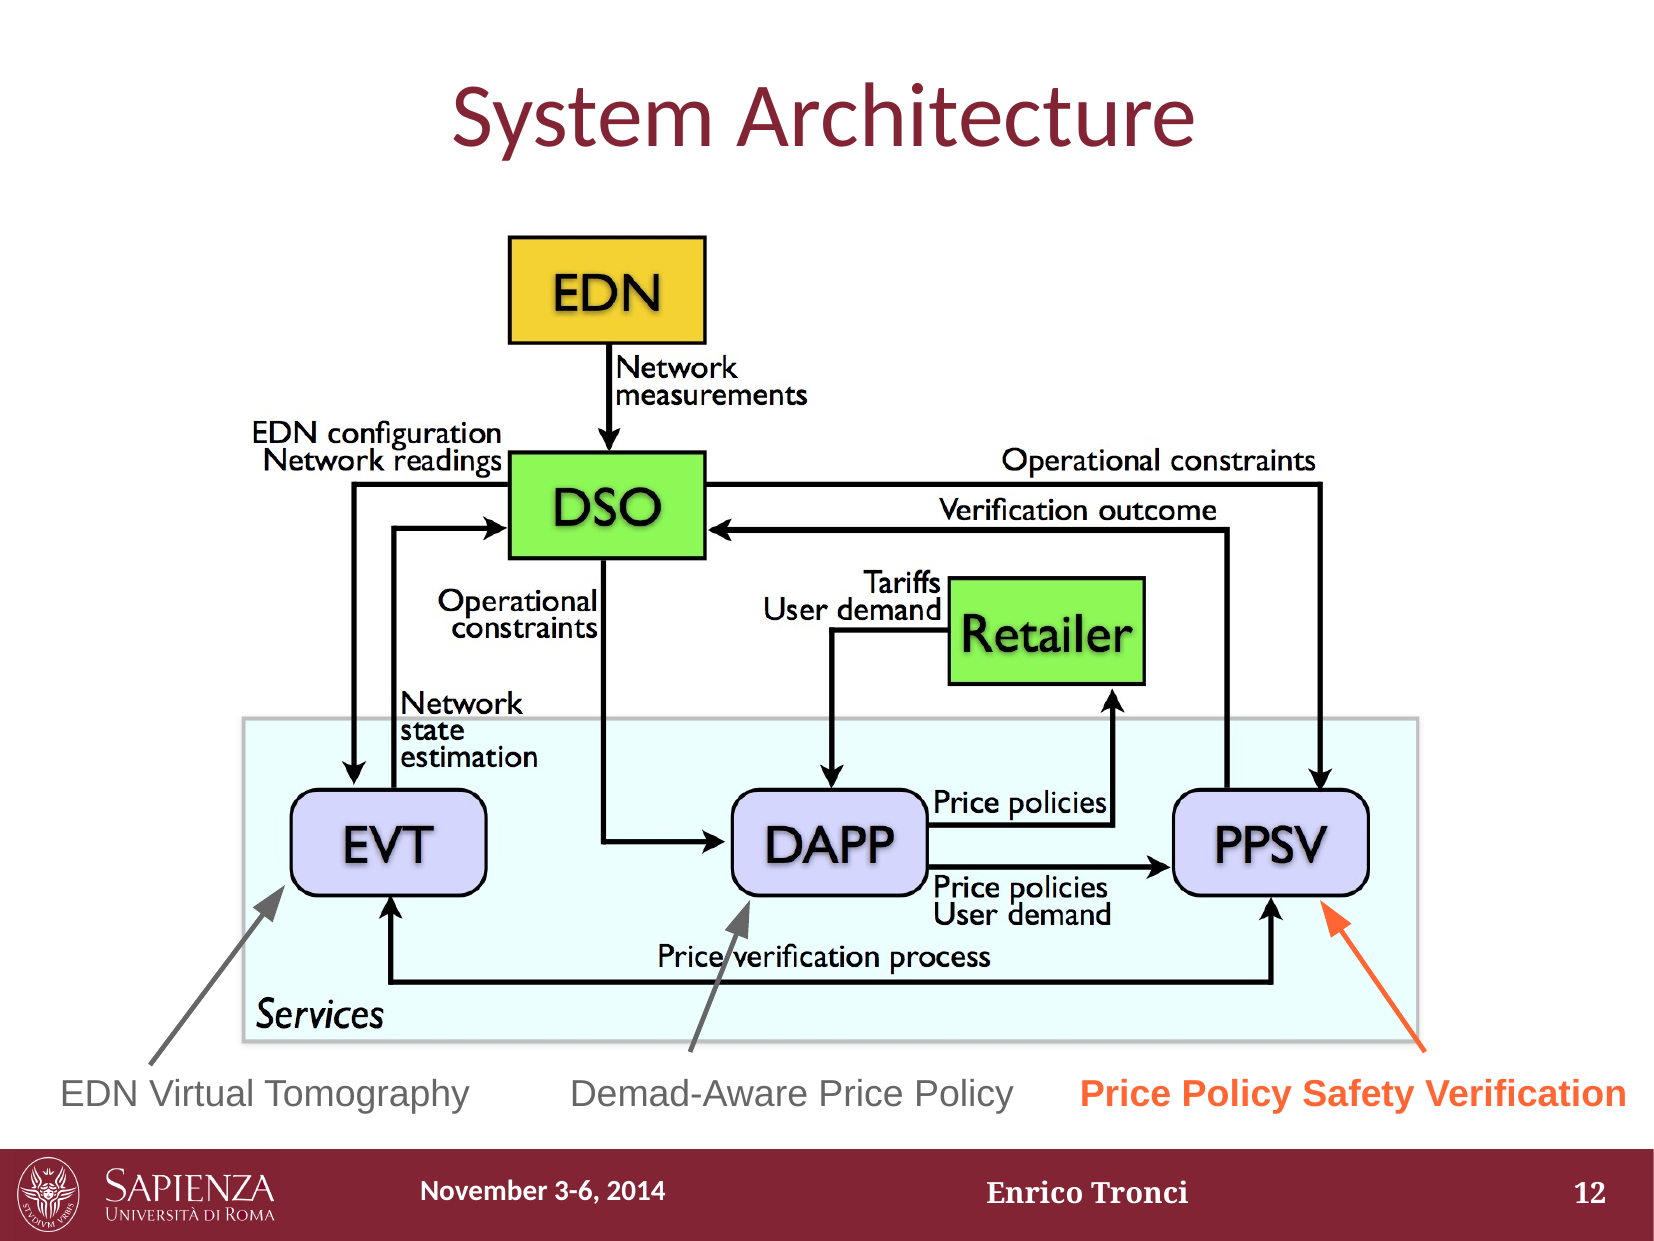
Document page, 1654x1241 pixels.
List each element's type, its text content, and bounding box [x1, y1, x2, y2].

text_box EDN Virtual Tomography [45, 1065, 496, 1122]
title System Architecture [45, 19, 1606, 227]
text_box Price Policy Safety Verification [1065, 1065, 1654, 1126]
text_box Demad-Aware Price Policy [555, 1065, 1036, 1126]
picture [14, 1149, 280, 1241]
picture [234, 226, 1426, 1052]
